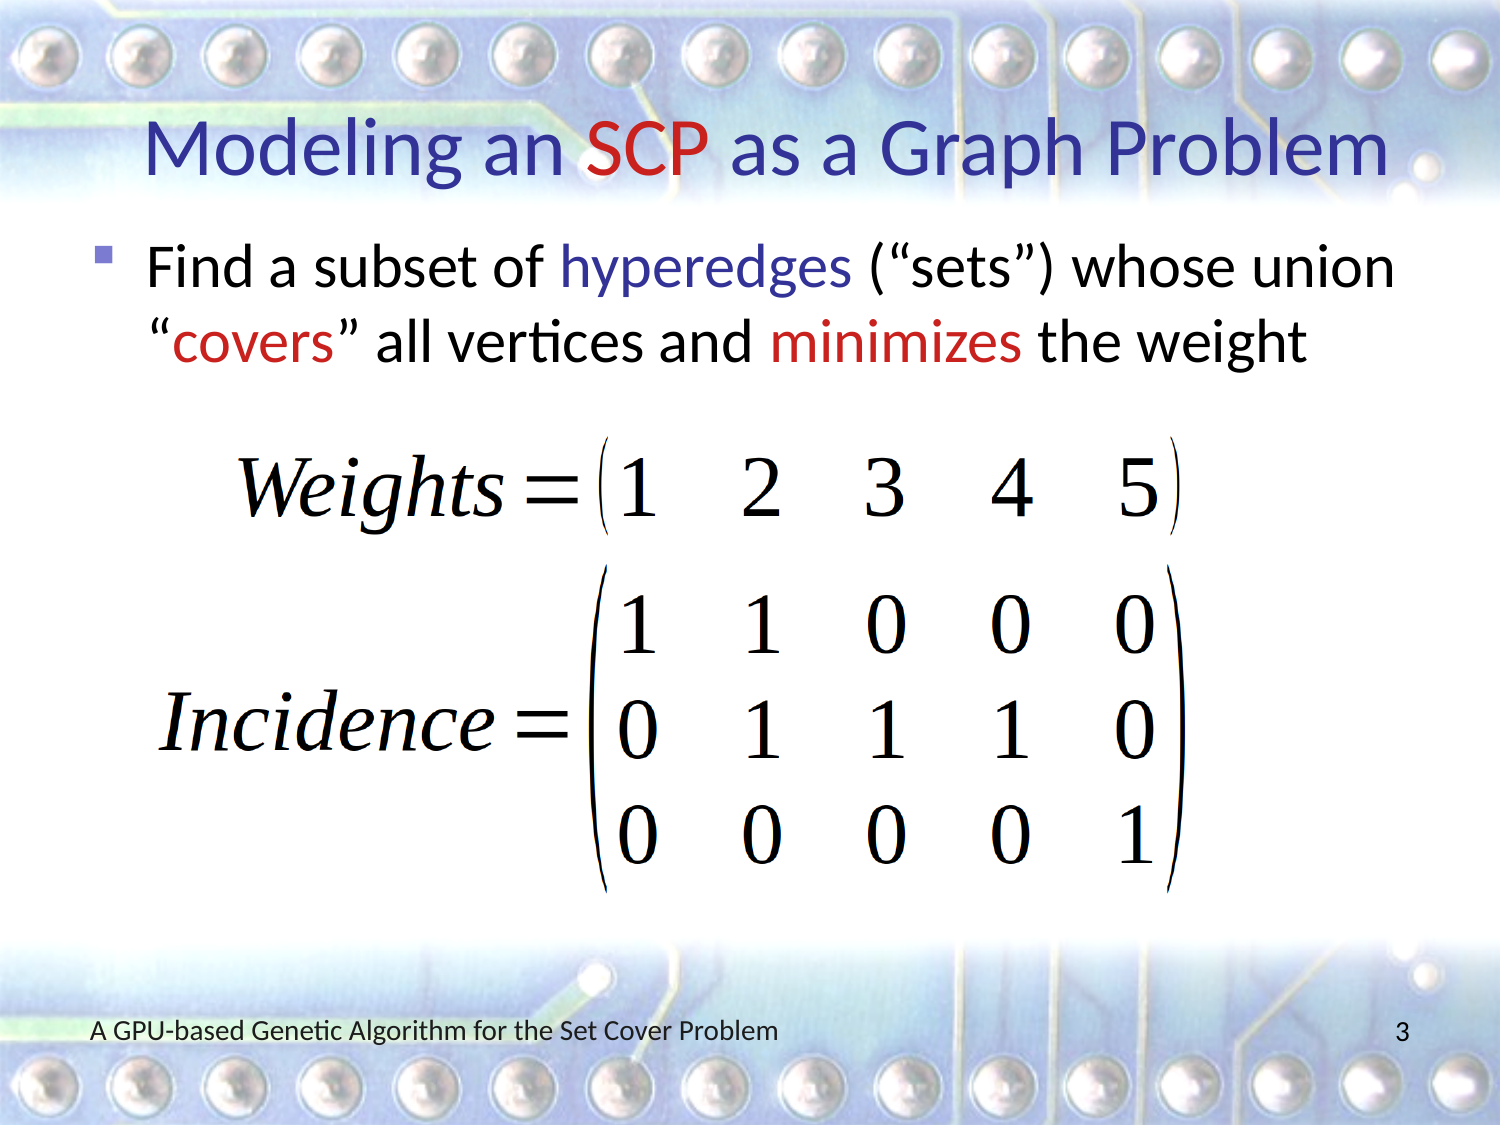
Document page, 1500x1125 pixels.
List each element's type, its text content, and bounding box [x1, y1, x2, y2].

list Find a subset of hyperedges (“sets”) whose union “covers” all vertices and minimizes the weight [75, 217, 1425, 953]
title Modeling an SCP as a Graph Problem [75, 89, 1425, 195]
slide_number A GPU-based Genetic Algorithm for the Set Cover Problem [74, 979, 1113, 1055]
picture [123, 412, 1230, 927]
picture [0, 884, 1500, 1125]
picture [0, 0, 1500, 261]
